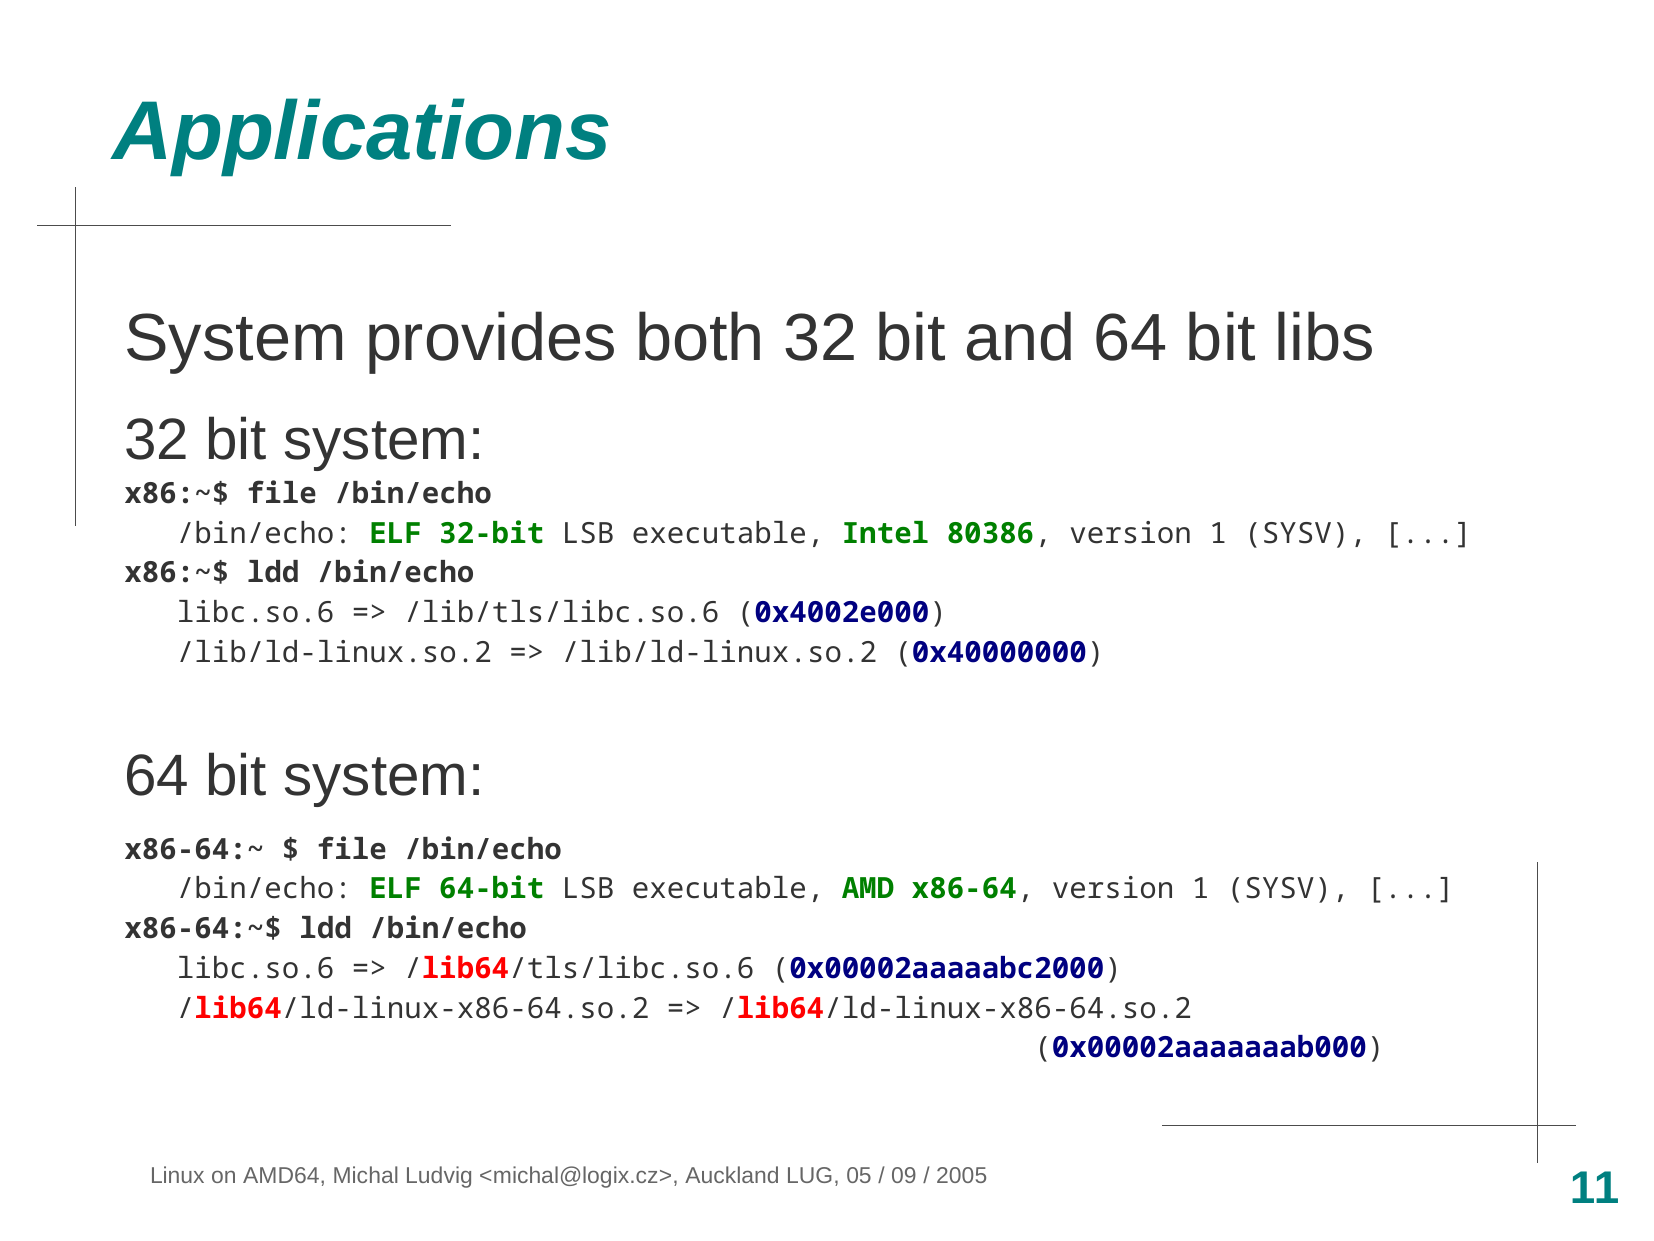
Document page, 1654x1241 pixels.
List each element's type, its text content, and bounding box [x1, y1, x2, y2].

list System provides both 32 bit and 64 bit libs 32 bit system: x86:~$ file /bin/echo /bin/echo: ELF 32-bit LSB executable, Intel 80386, version 1 (SYSV), [...] x86:~$ ldd /bin/echo libc.so.6 => /lib/tls/libc.so.6 (0x4002e000) /lib/ld-linux.so.2 => /lib/ld-linux.so.2 (0x40000000) 64 bit system: x86-64:~ $ file /bin/echo /bin/echo: ELF 64-bit LSB executable, AMD x86-64, version 1 (SYSV), [...] x86-64:~$ ldd /bin/echo libc.so.6 => /lib64/tls/libc.so.6 (0x00002aaaaabc2000) /lib64/ld-linux-x86-64.so.2 => /lib64/ld-linux-x86-64.so.2 (0x00002aaaaaaab000) [112, 262, 1569, 1088]
title Applications [112, 37, 1426, 226]
